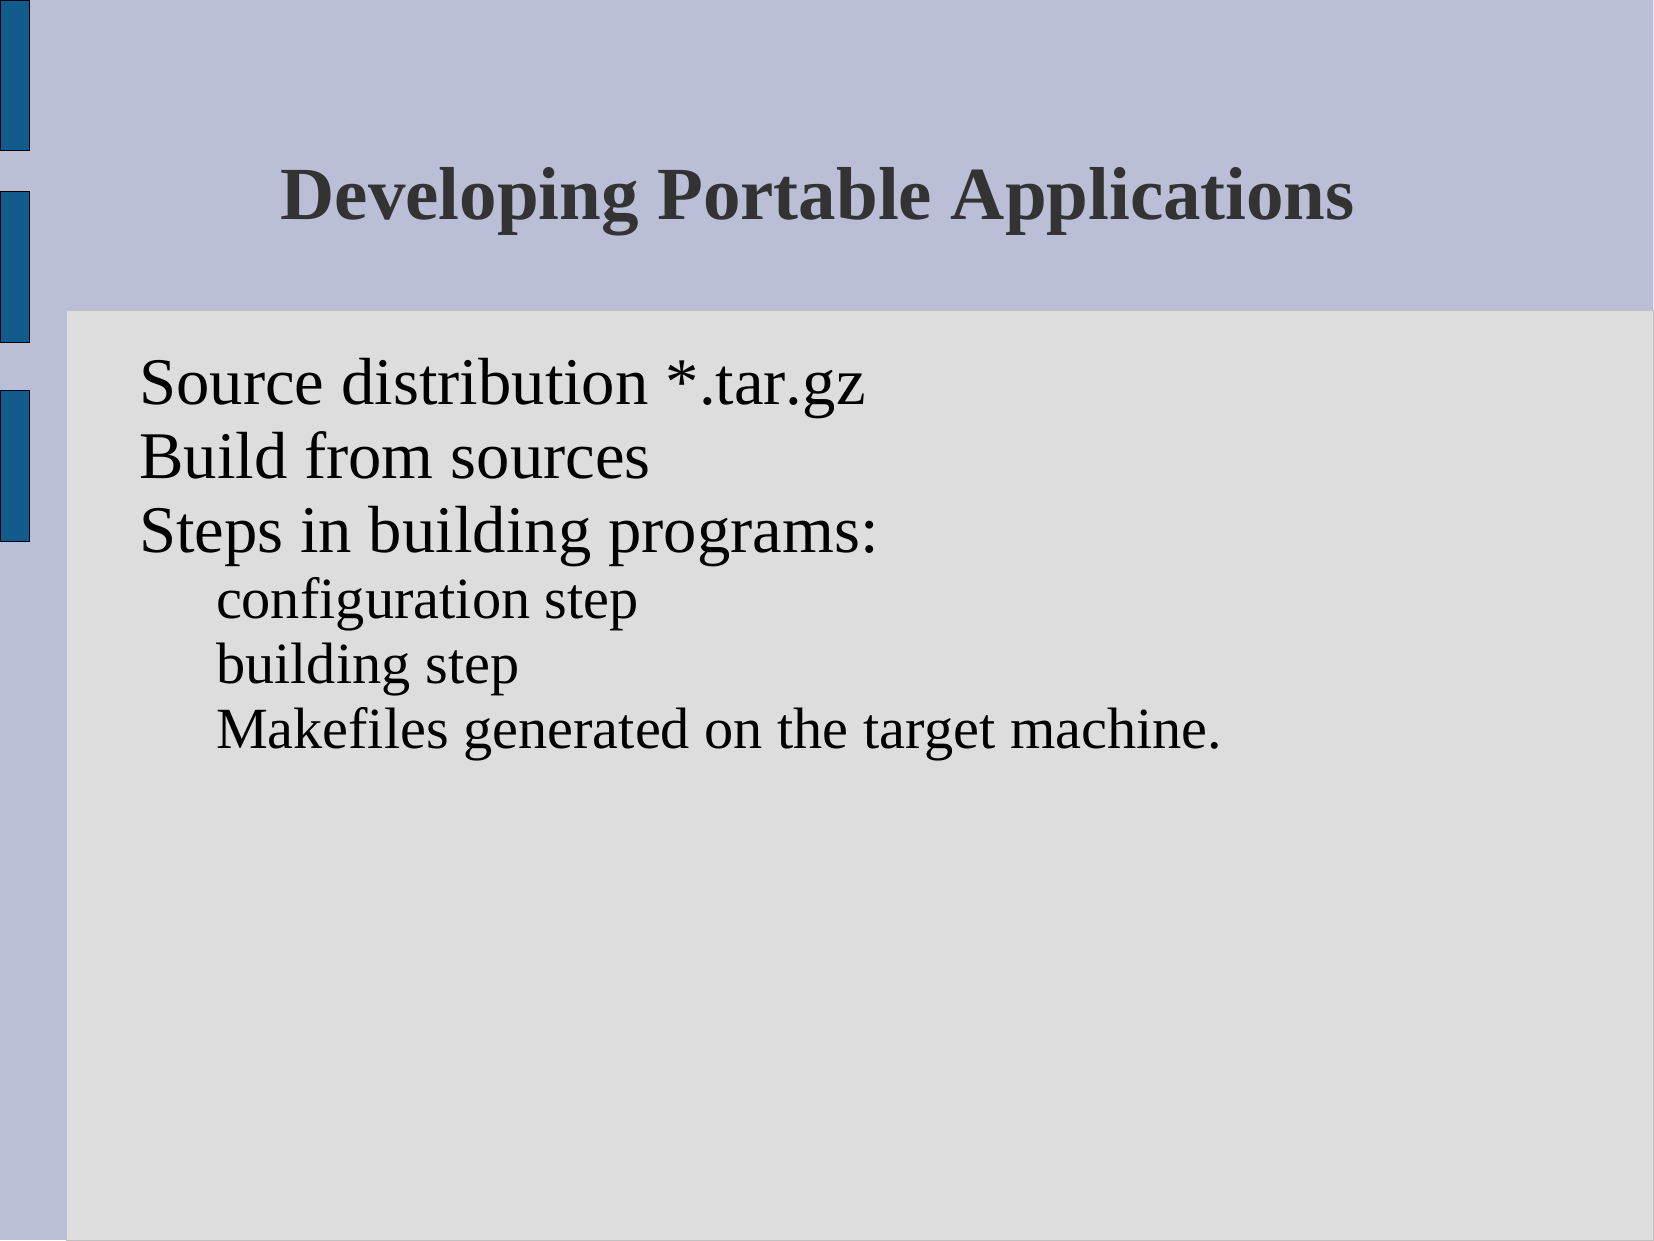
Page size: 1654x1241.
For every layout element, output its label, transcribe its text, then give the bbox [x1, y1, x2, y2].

list Source distribution *.tar.gz Build from sources Steps in building programs: configuration step building step Makefiles generated on the target machine. [121, 344, 1534, 1127]
title Developing Portable Applications [121, 91, 1534, 299]
